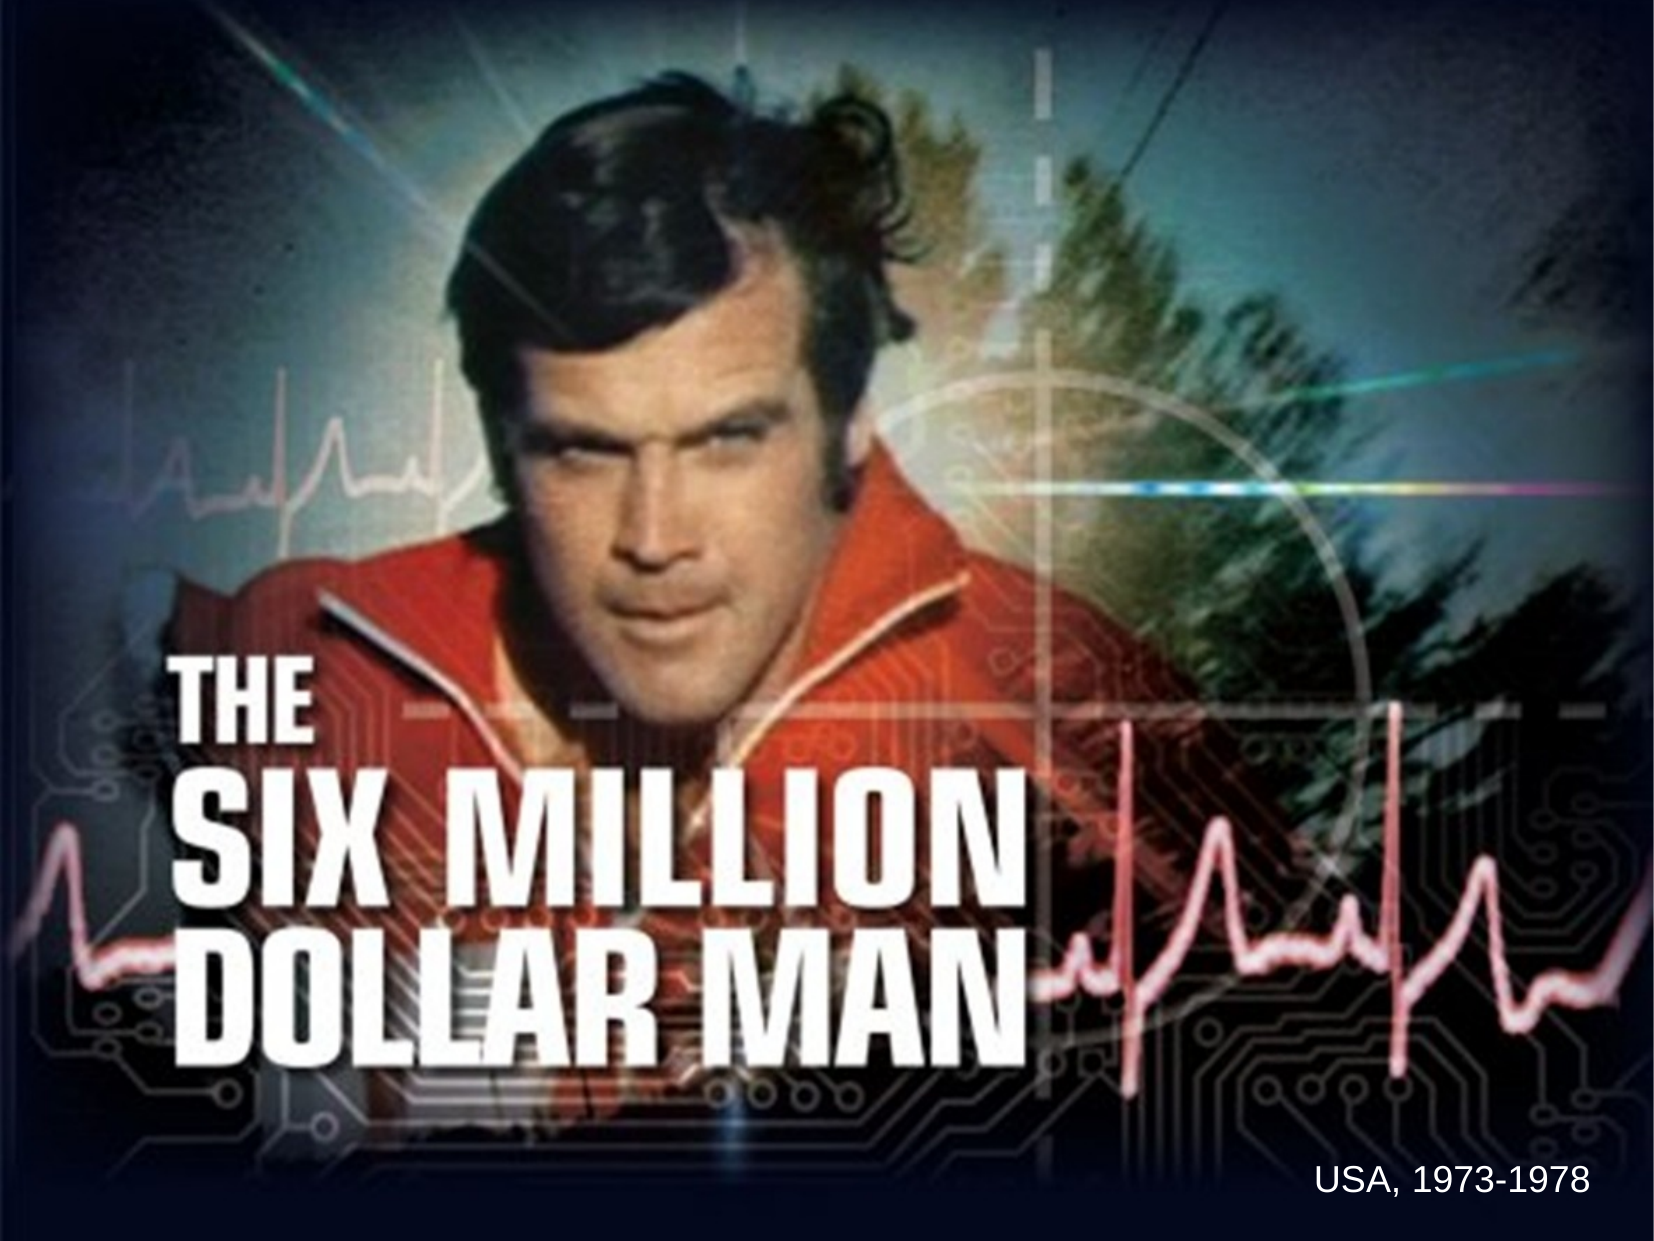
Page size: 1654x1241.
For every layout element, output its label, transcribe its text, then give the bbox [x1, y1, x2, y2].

text_box USA, 1973-1978 [1299, 1151, 1607, 1209]
picture [0, 0, 1654, 1241]
